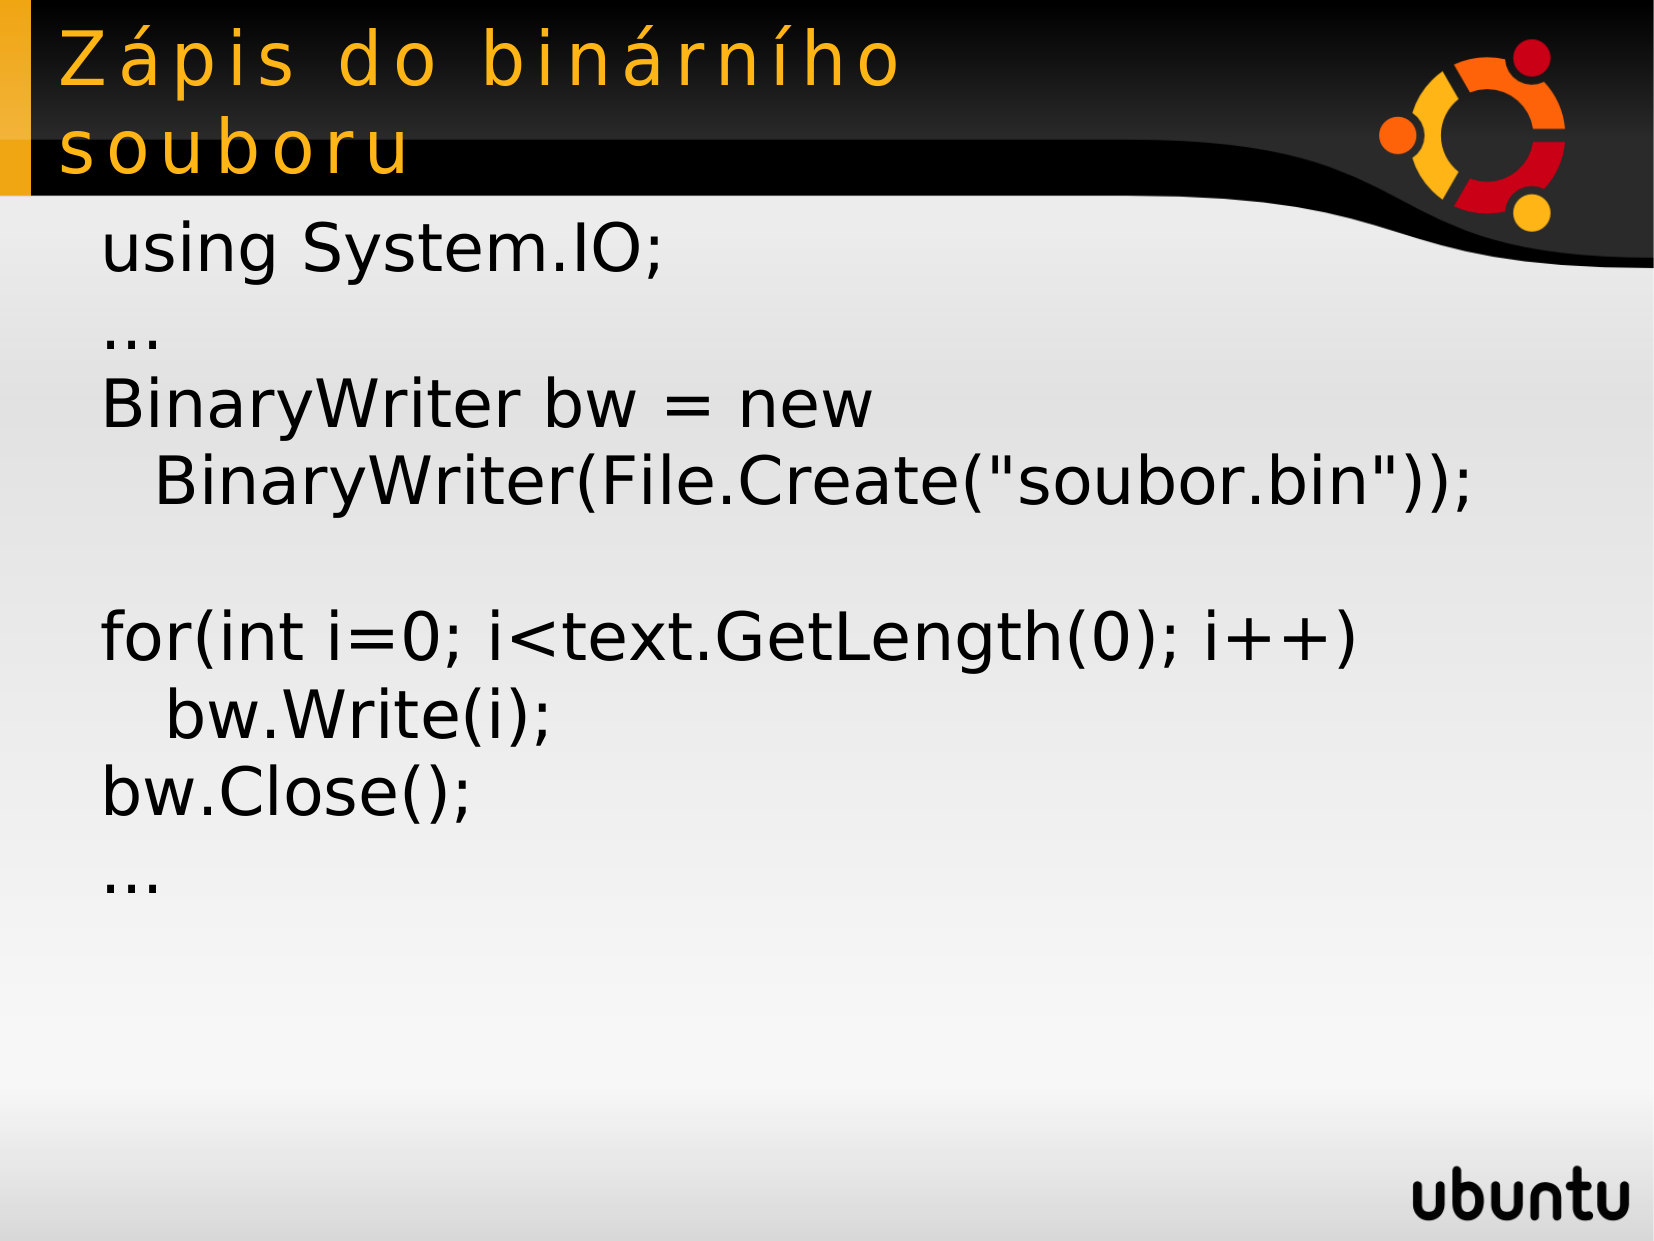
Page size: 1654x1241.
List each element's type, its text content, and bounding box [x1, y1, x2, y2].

picture [0, 0, 1654, 1241]
title Zápis do binárního souboru [59, 16, 1270, 191]
list using System.IO; ... BinaryWriter bw = new BinaryWriter(File.Create("soubor.bin")); for(int i=0; i<text.GetLength(0); i++) bw.Write(i); bw.Close(); ... [82, 209, 1571, 1085]
